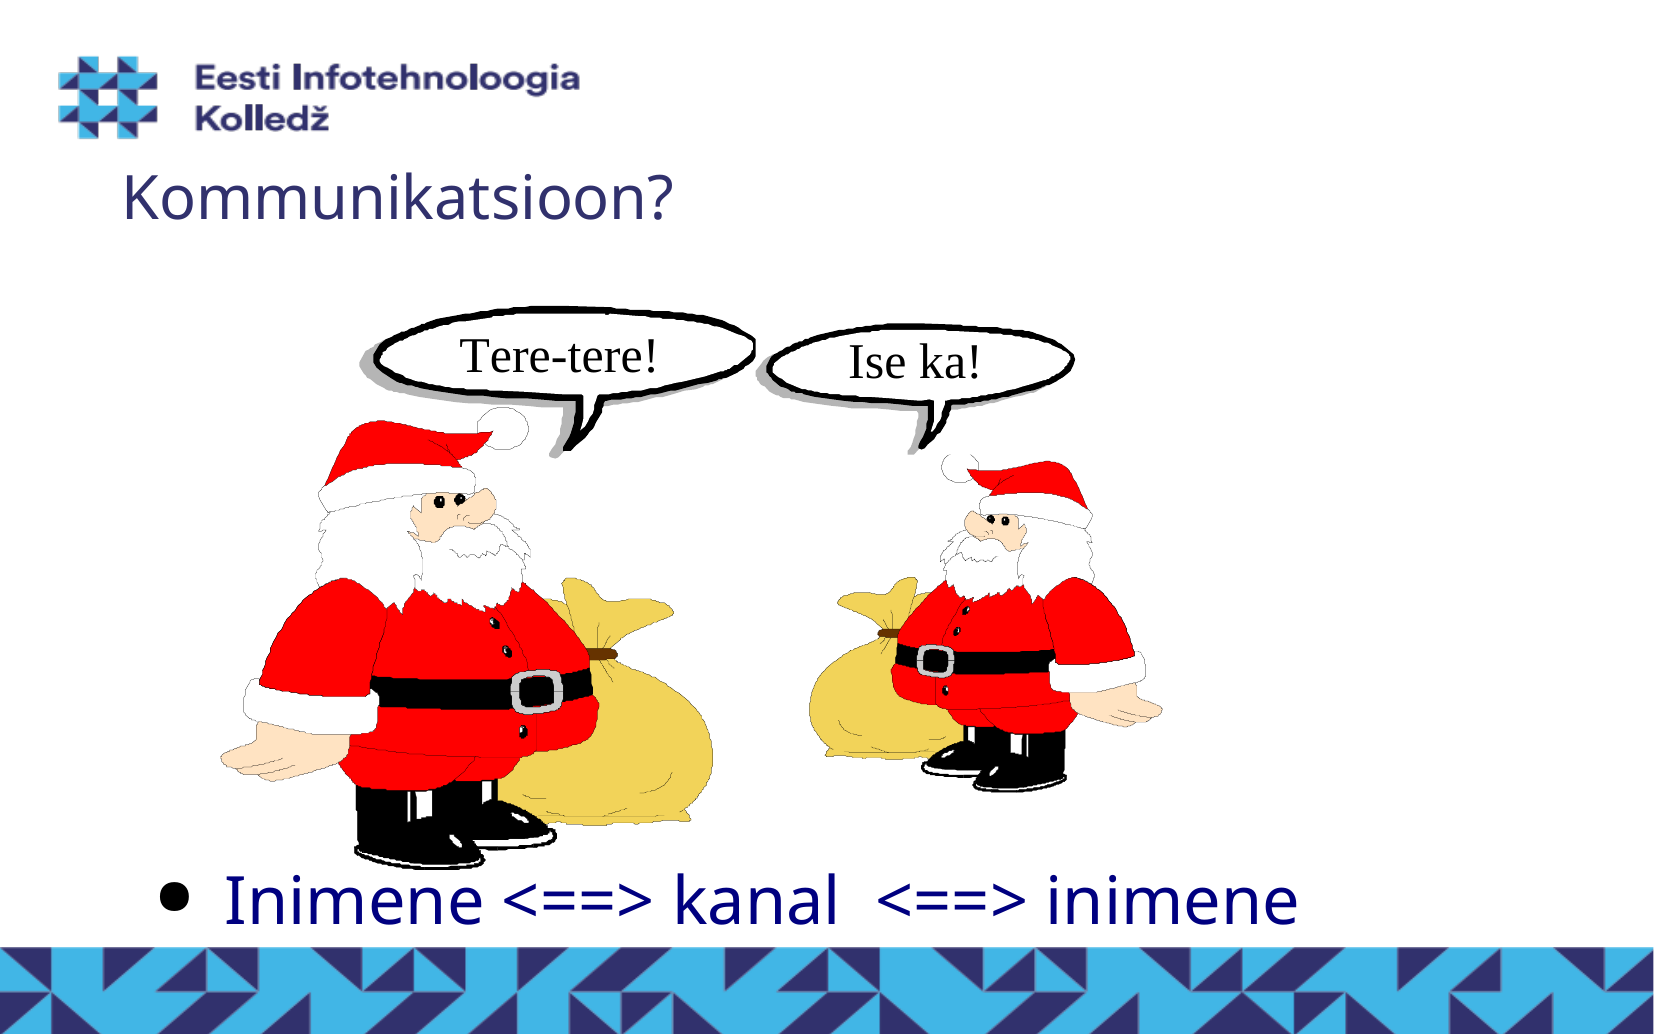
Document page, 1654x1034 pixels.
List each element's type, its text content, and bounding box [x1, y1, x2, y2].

picture [220, 407, 713, 870]
text_box Inimene <==> kanal <==> inimene [143, 852, 1555, 1004]
text_box Tere-tere! [359, 305, 760, 460]
picture [809, 451, 1163, 793]
title Kommunikatsioon? [121, 105, 1533, 285]
text_box Ise ka! [755, 323, 1076, 456]
